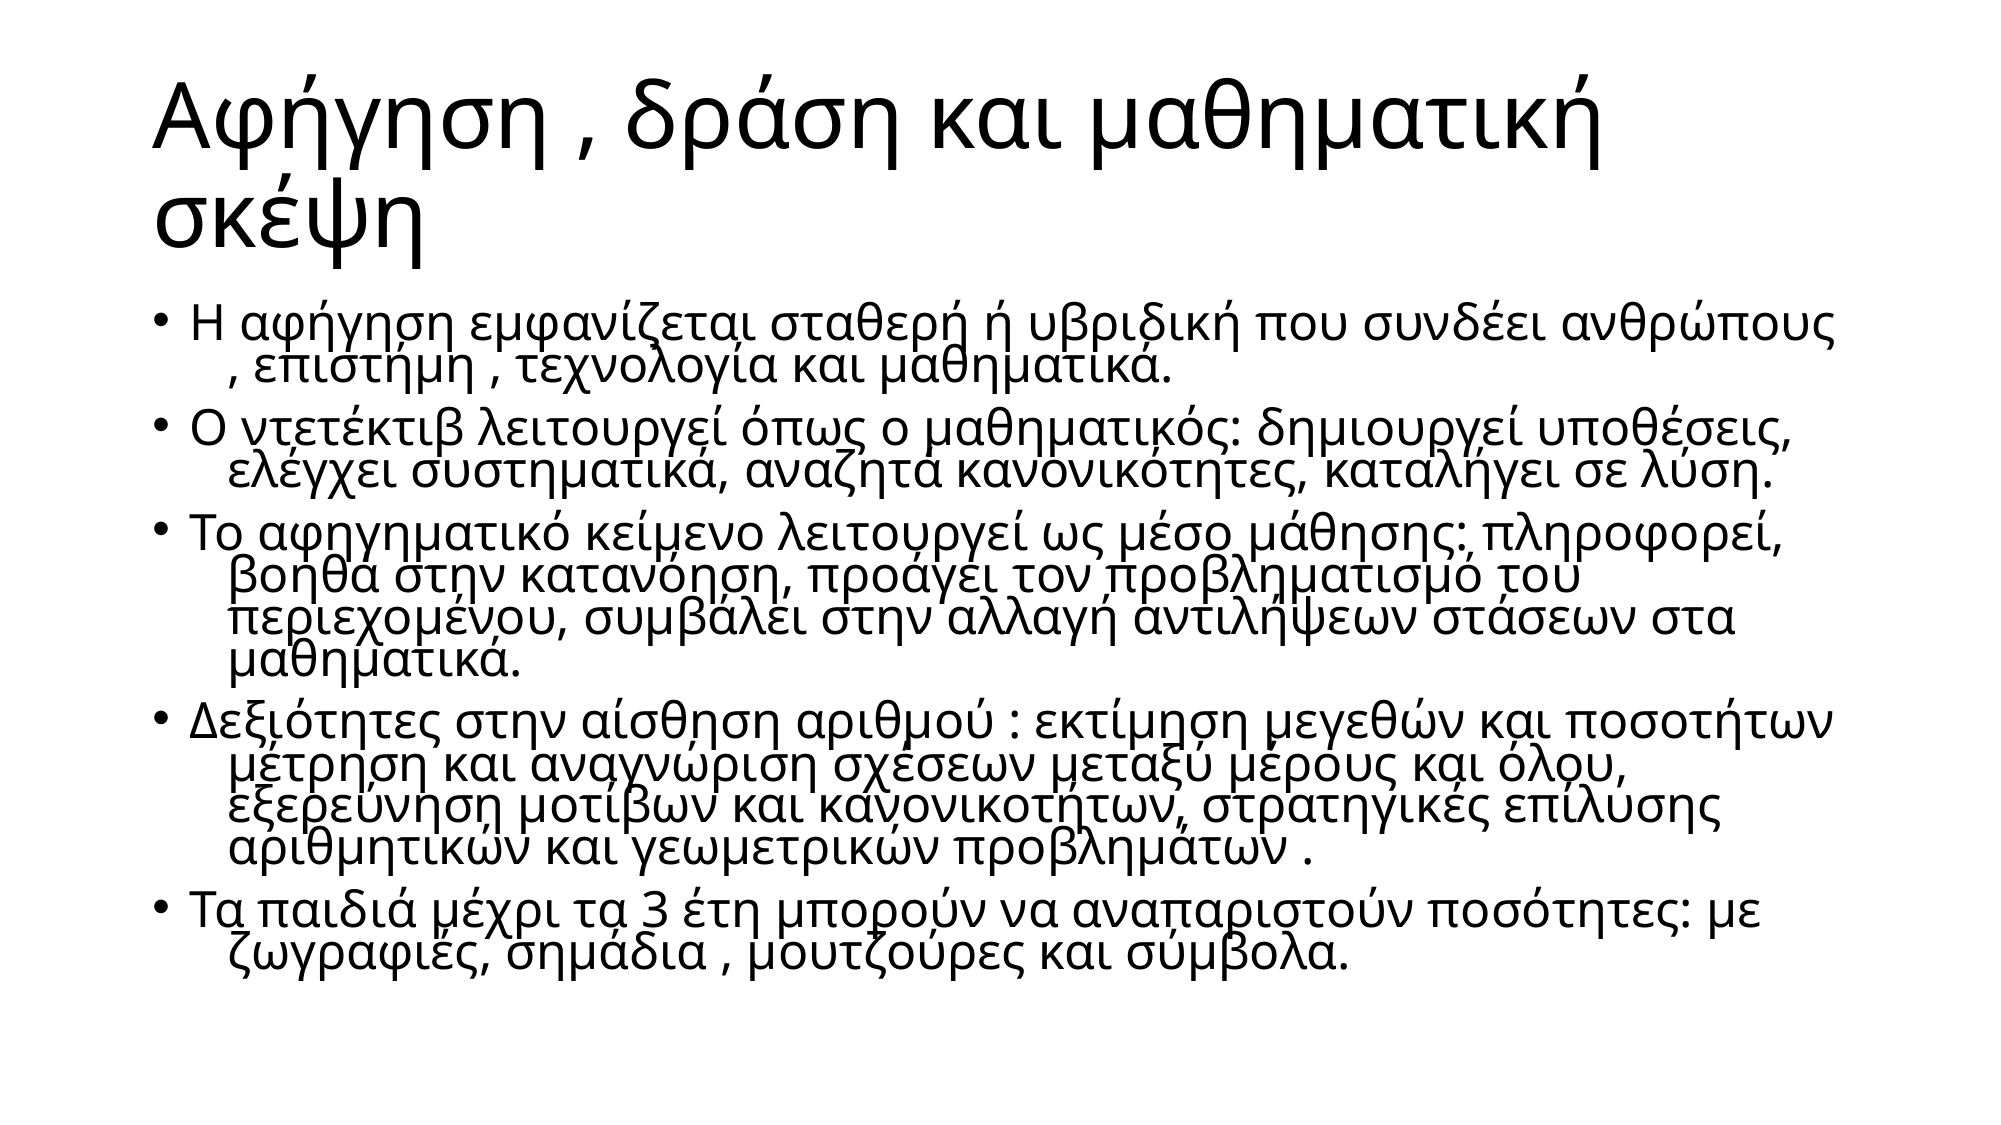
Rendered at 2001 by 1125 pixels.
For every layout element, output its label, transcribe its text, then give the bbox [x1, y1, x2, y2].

title Αφήγηση , δράση και μαθηματική σκέψη [137, 59, 1863, 278]
list Η αφήγηση εμφανίζεται σταθερή ή υβριδική που συνδέει ανθρώπους , επιστήμη , τεχνολογία και μαθηματικά. Ο ντετέκτιβ λειτουργεί όπως ο μαθηματικός: δημιουργεί υποθέσεις, ελέγχει συστηματικά, αναζητά κανονικότητες, καταλήγει σε λύση. Το αφηγηματικό κείμενο λειτουργεί ως μέσο μάθησης: πληροφορεί, βοηθά στην κατανόηση, προάγει τον προβληματισμό του περιεχομένου, συμβάλει στην αλλαγή αντιλήψεων στάσεων στα μαθηματικά. Δεξιότητες στην αίσθηση αριθμού : εκτίμηση μεγεθών και ποσοτήτων μέτρηση και αναγνώριση σχέσεων μεταξύ μέρους και όλου, εξερεύνηση μοτίβων και κανονικοτήτων, στρατηγικές επίλυσης αριθμητικών και γεωμετρικών προβλημάτων . Τα παιδιά μέχρι τα 3 έτη μπορούν να αναπαριστούν ποσότητες: με ζωγραφιές, σημάδια , μουτζούρες και σύμβολα. [137, 299, 1863, 1014]
